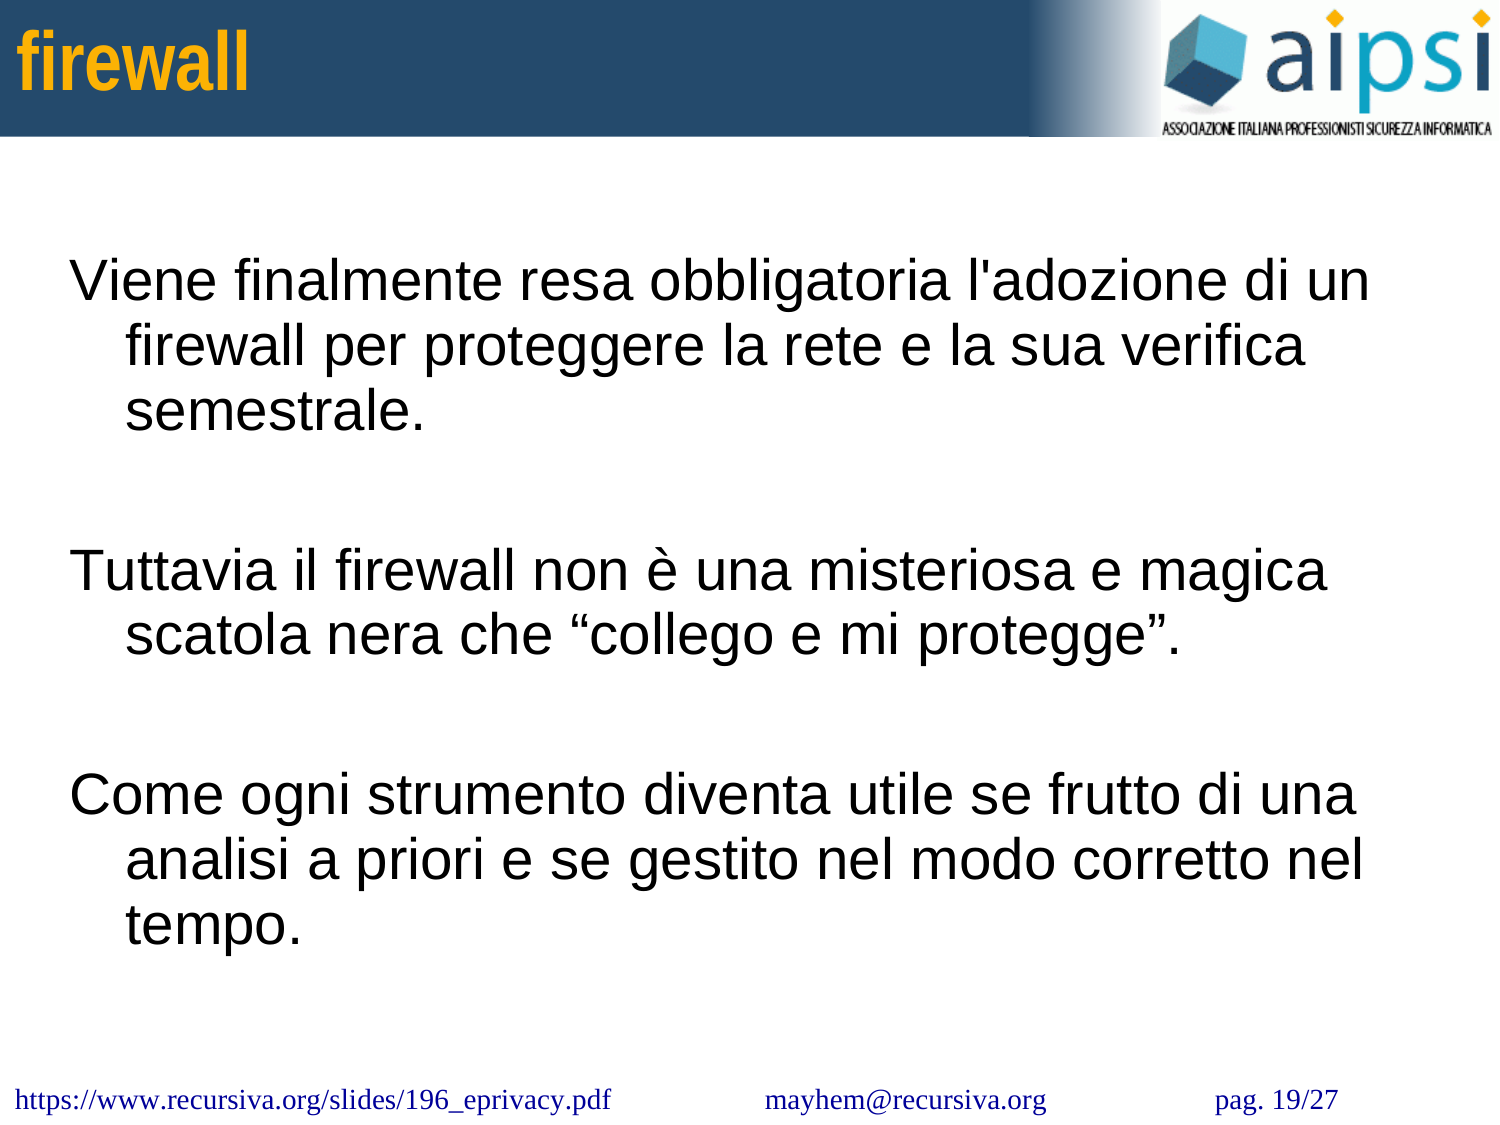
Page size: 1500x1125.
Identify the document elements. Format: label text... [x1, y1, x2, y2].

list Viene finalmente resa obbligatoria l'adozione di un firewall per proteggere la rete e la sua verifica semestrale. Tuttavia il firewall non è una misteriosa e magica scatola nera che “collego e mi protegge”. Come ogni strumento diventa utile se frutto di una analisi a priori e se gestito nel modo corretto nel tempo. [69, 248, 1420, 976]
title firewall [16, 0, 1116, 141]
picture [1157, 0, 1499, 141]
